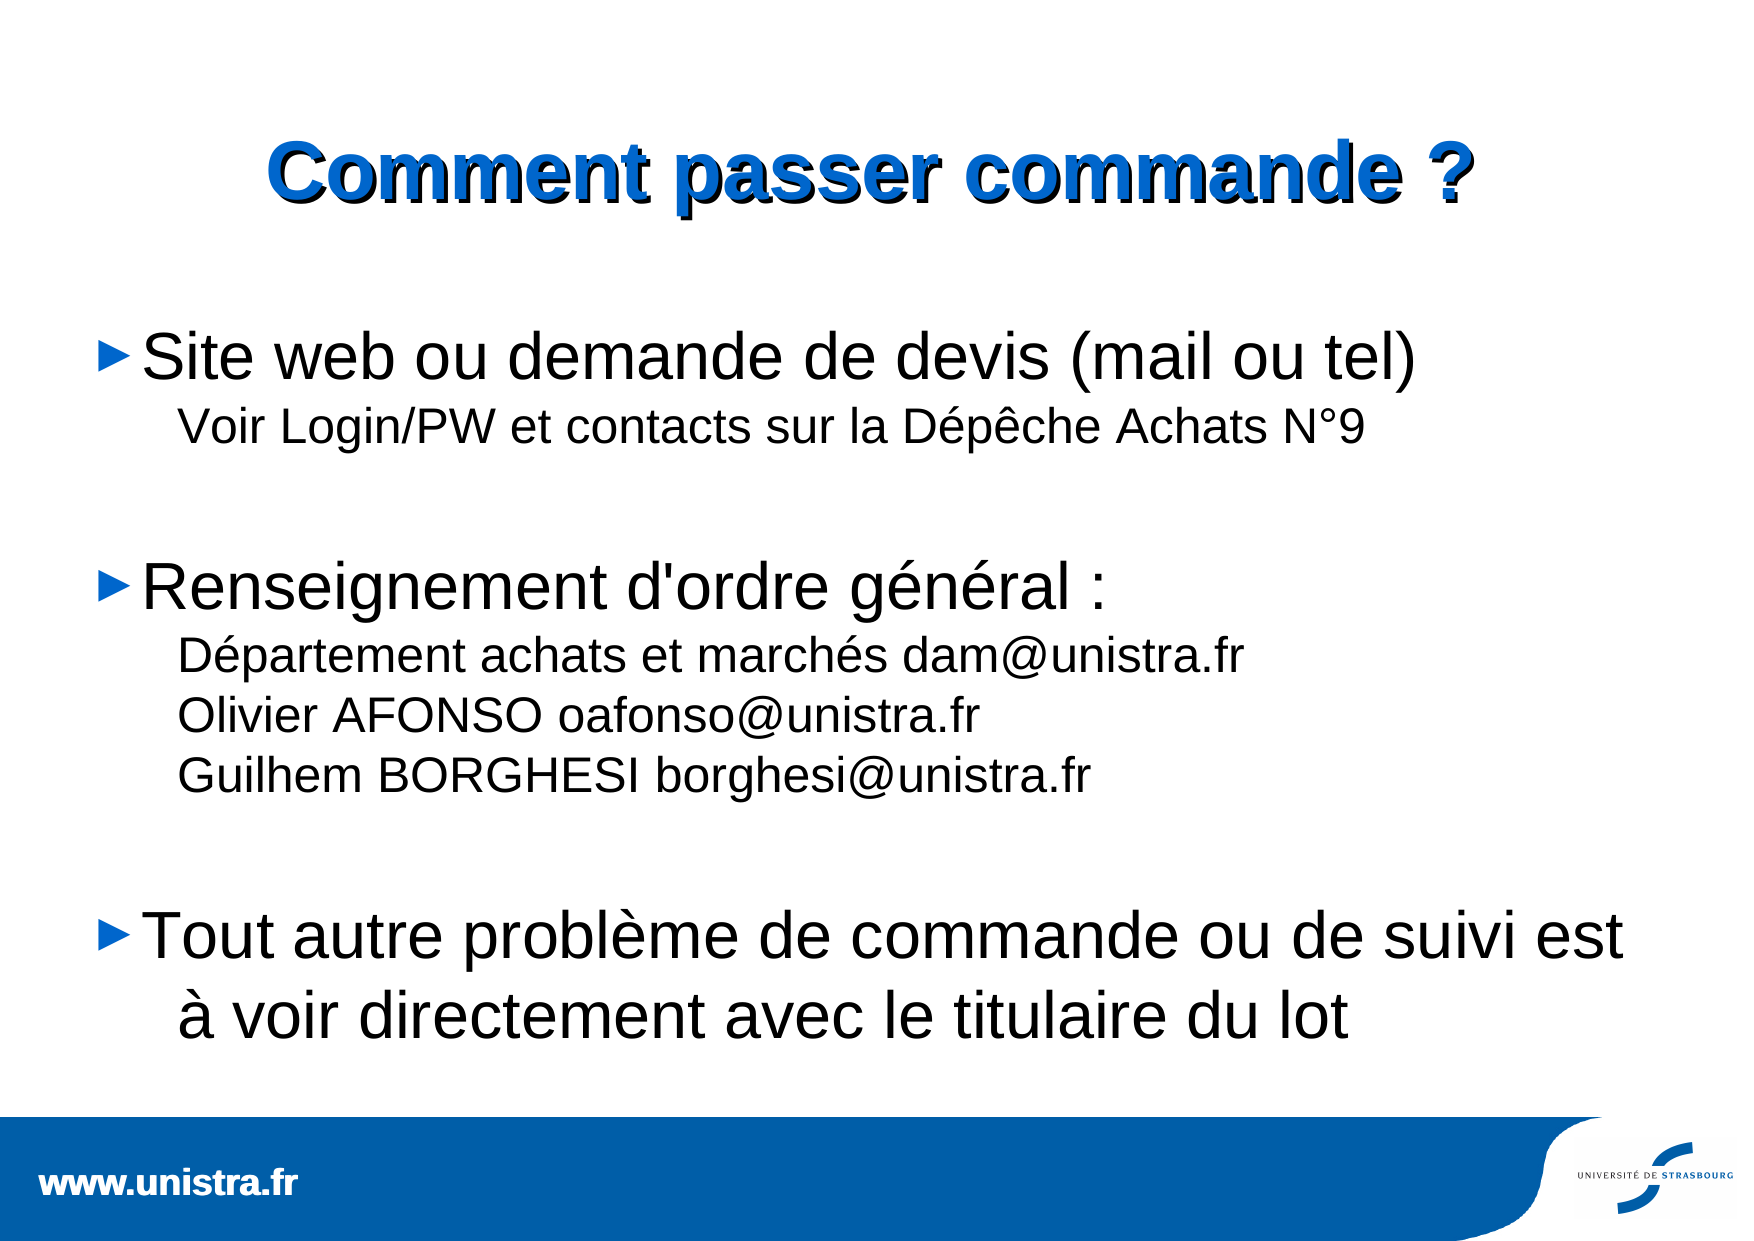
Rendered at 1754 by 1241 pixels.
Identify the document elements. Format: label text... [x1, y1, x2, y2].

title Comment passer commande ? [29, 116, 1713, 217]
picture [0, 1115, 1737, 1241]
list Site web ou demande de devis (mail ou tel) Voir Login/PW et contacts sur la Dépêche Achats N°9 Renseignement d'ordre général : Département achats et marchés dam@unistra.fr Olivier AFONSO oafonso@unistra.fr Guilhem BORGHESI borghesi@unistra.fr Tout autre problème de commande ou de suivi est à voir directement avec le titulaire du lot [88, 233, 1654, 1093]
